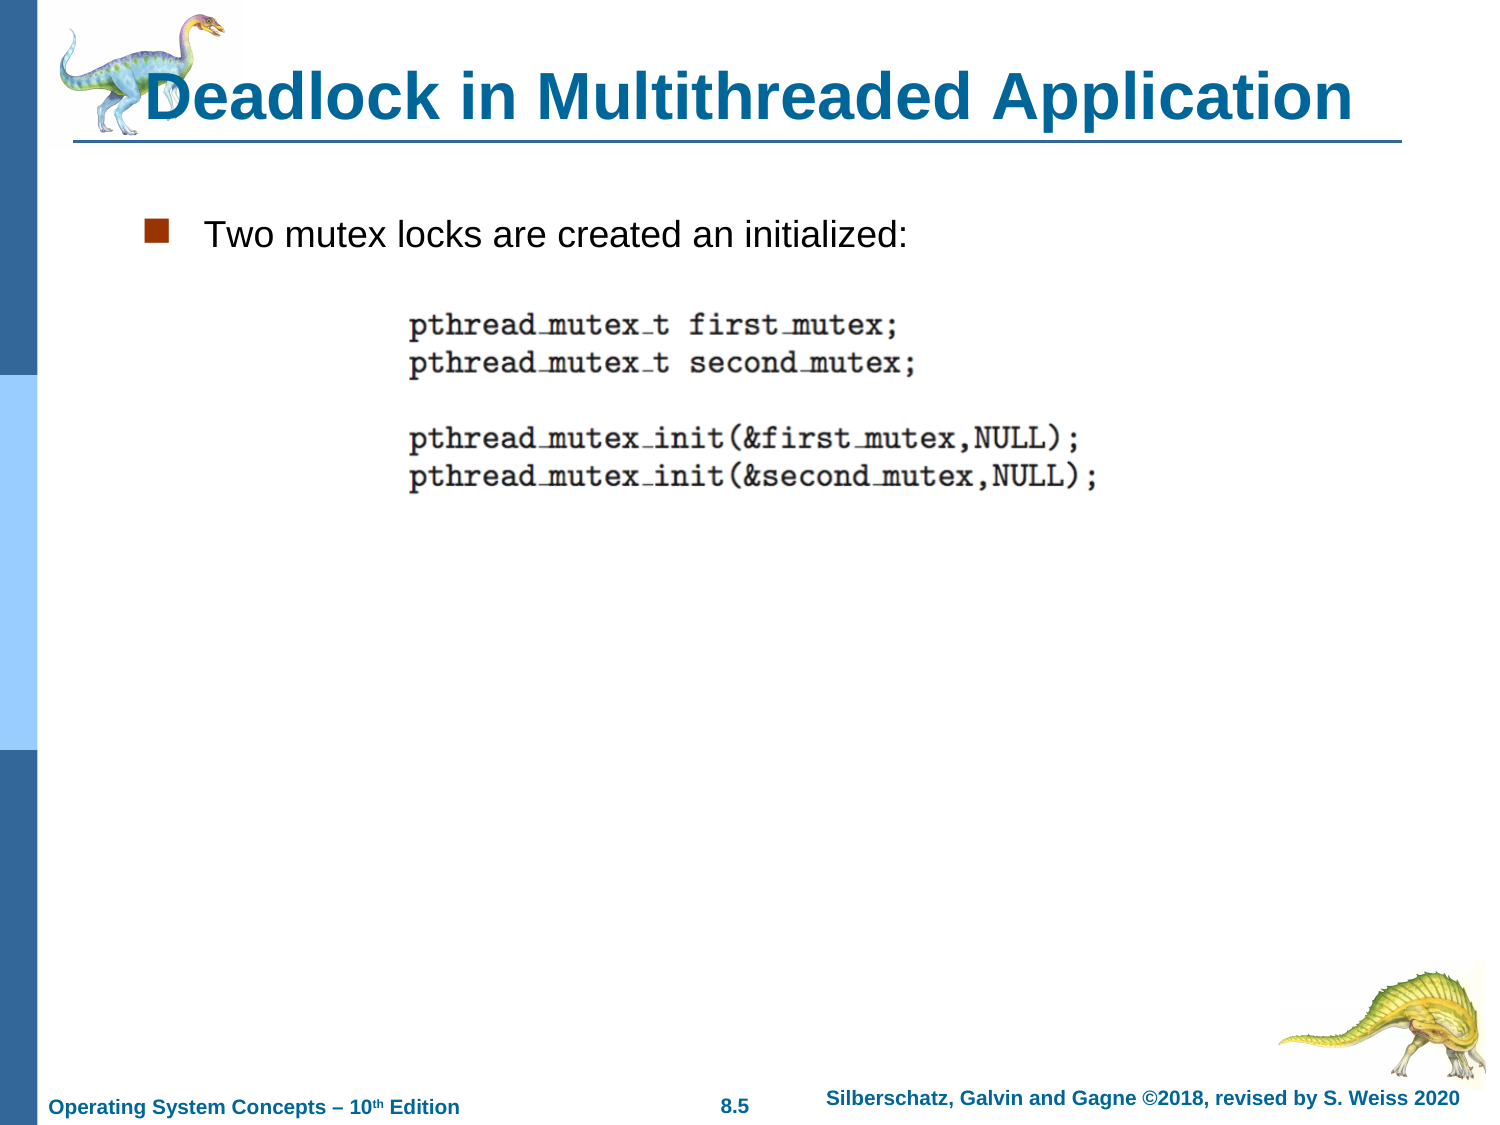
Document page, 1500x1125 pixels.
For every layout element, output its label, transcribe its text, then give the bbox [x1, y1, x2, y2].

picture [1275, 959, 1486, 1095]
picture [46, 0, 243, 149]
list Two mutex locks are created an initialized: [132, 202, 1483, 946]
picture [381, 299, 1119, 505]
title Deadlock in Multithreaded Application [75, 45, 1426, 141]
